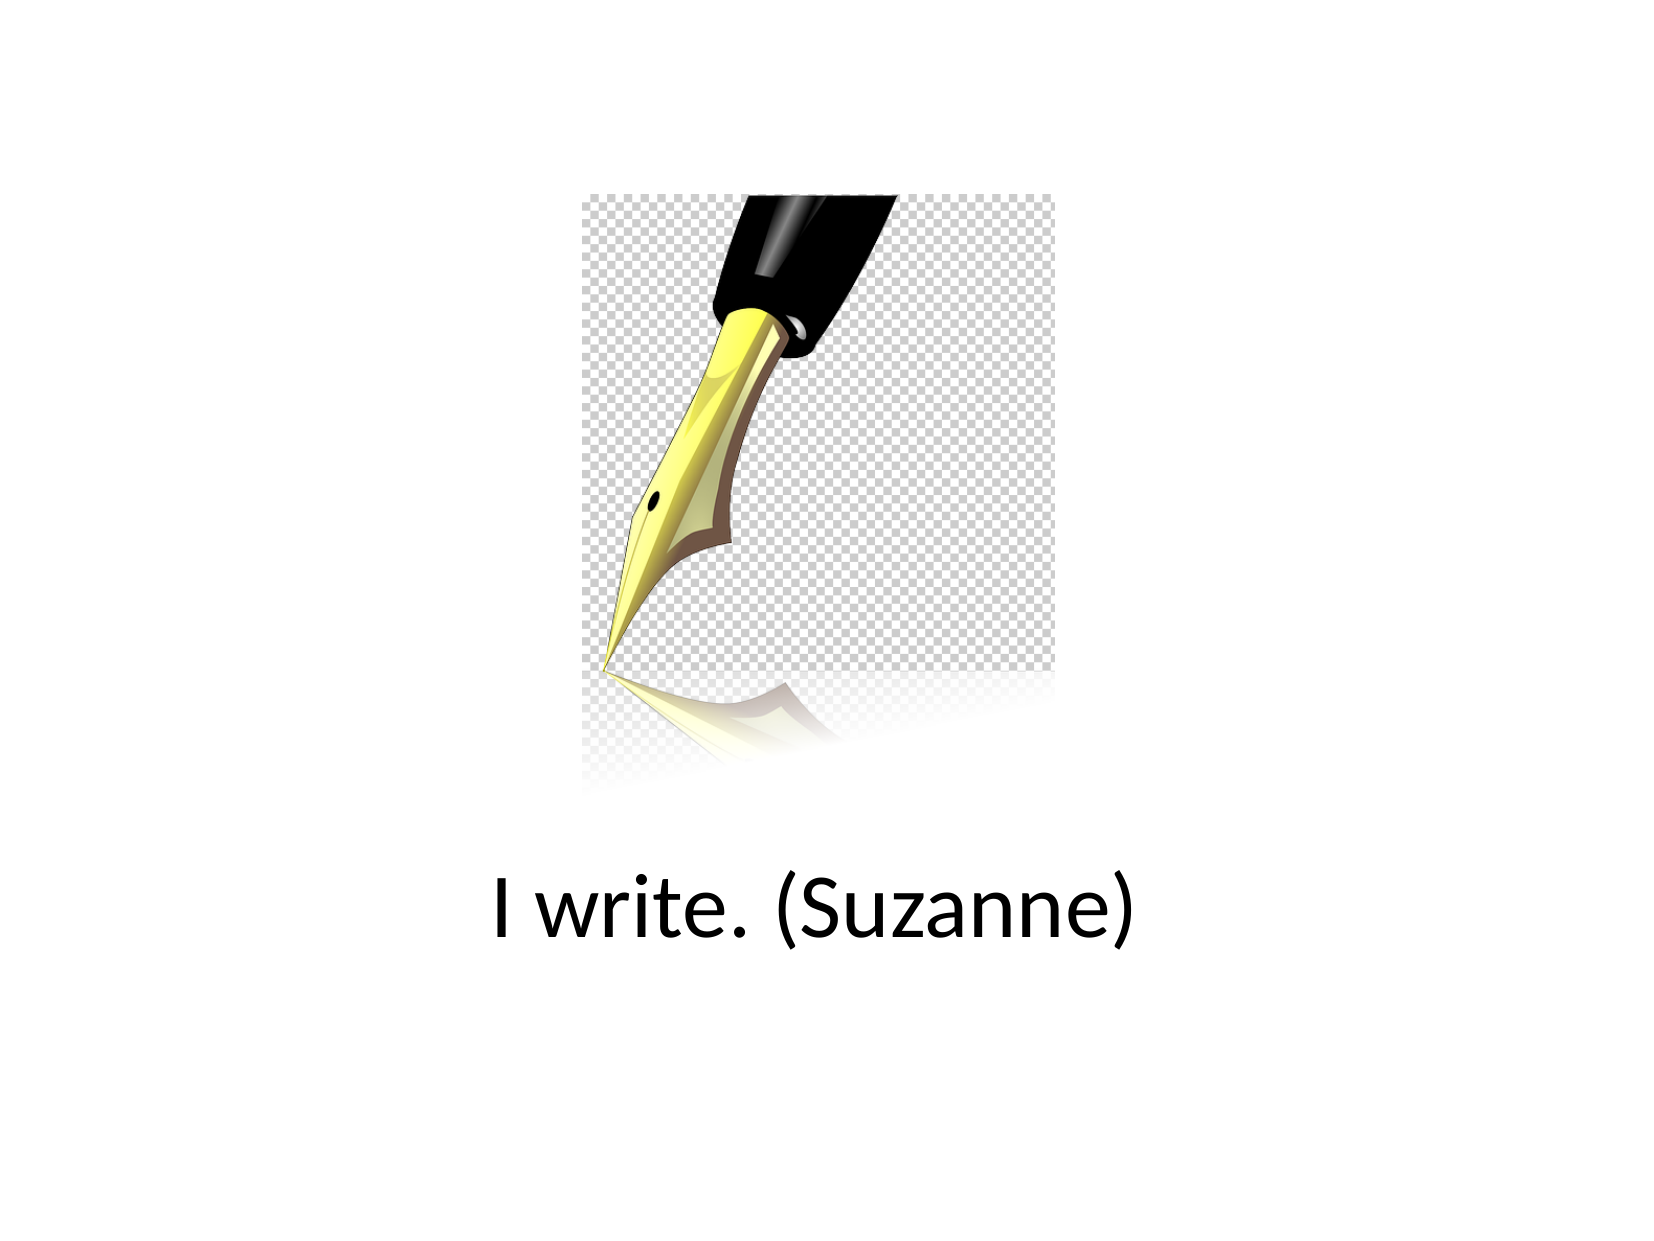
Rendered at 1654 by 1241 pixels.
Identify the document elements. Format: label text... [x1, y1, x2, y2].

picture [582, 194, 1055, 838]
text_box I write. (Suzanne) [475, 838, 1162, 965]
